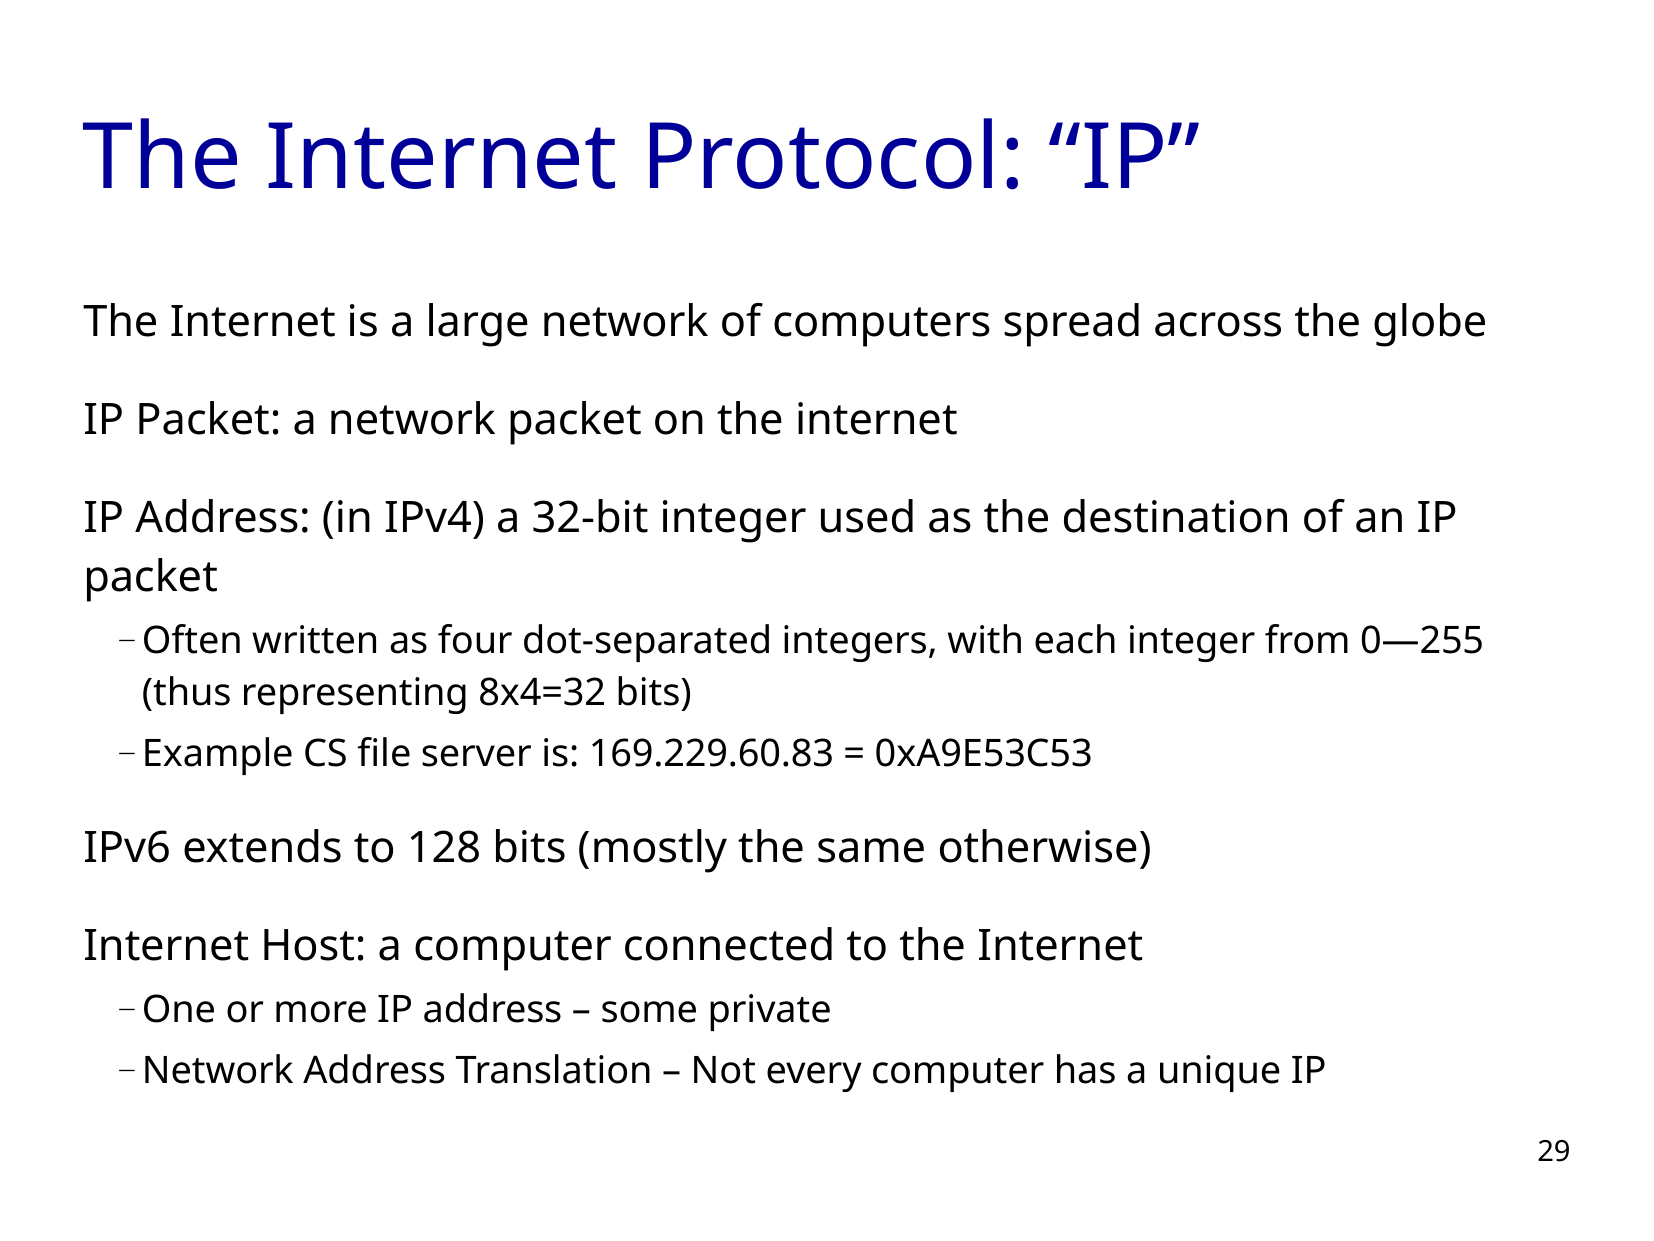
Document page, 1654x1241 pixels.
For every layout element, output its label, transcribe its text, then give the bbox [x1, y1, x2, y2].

list The Internet is a large network of computers spread across the globe IP Packet: a network packet on the internet IP Address: (in IPv4) a 32-bit integer used as the destination of an IP packet Often written as four dot-separated integers, with each integer from 0—255 (thus representing 8x4=32 bits) Example CS file server is: 169.229.60.83 = 0xA9E53C53 IPv6 extends to 128 bits (mostly the same otherwise) Internet Host: a computer connected to the Internet One or more IP address – some private Network Address Translation – Not every computer has a unique IP [60, 290, 1571, 1096]
title The Internet Protocol: “IP” [82, 49, 1571, 257]
